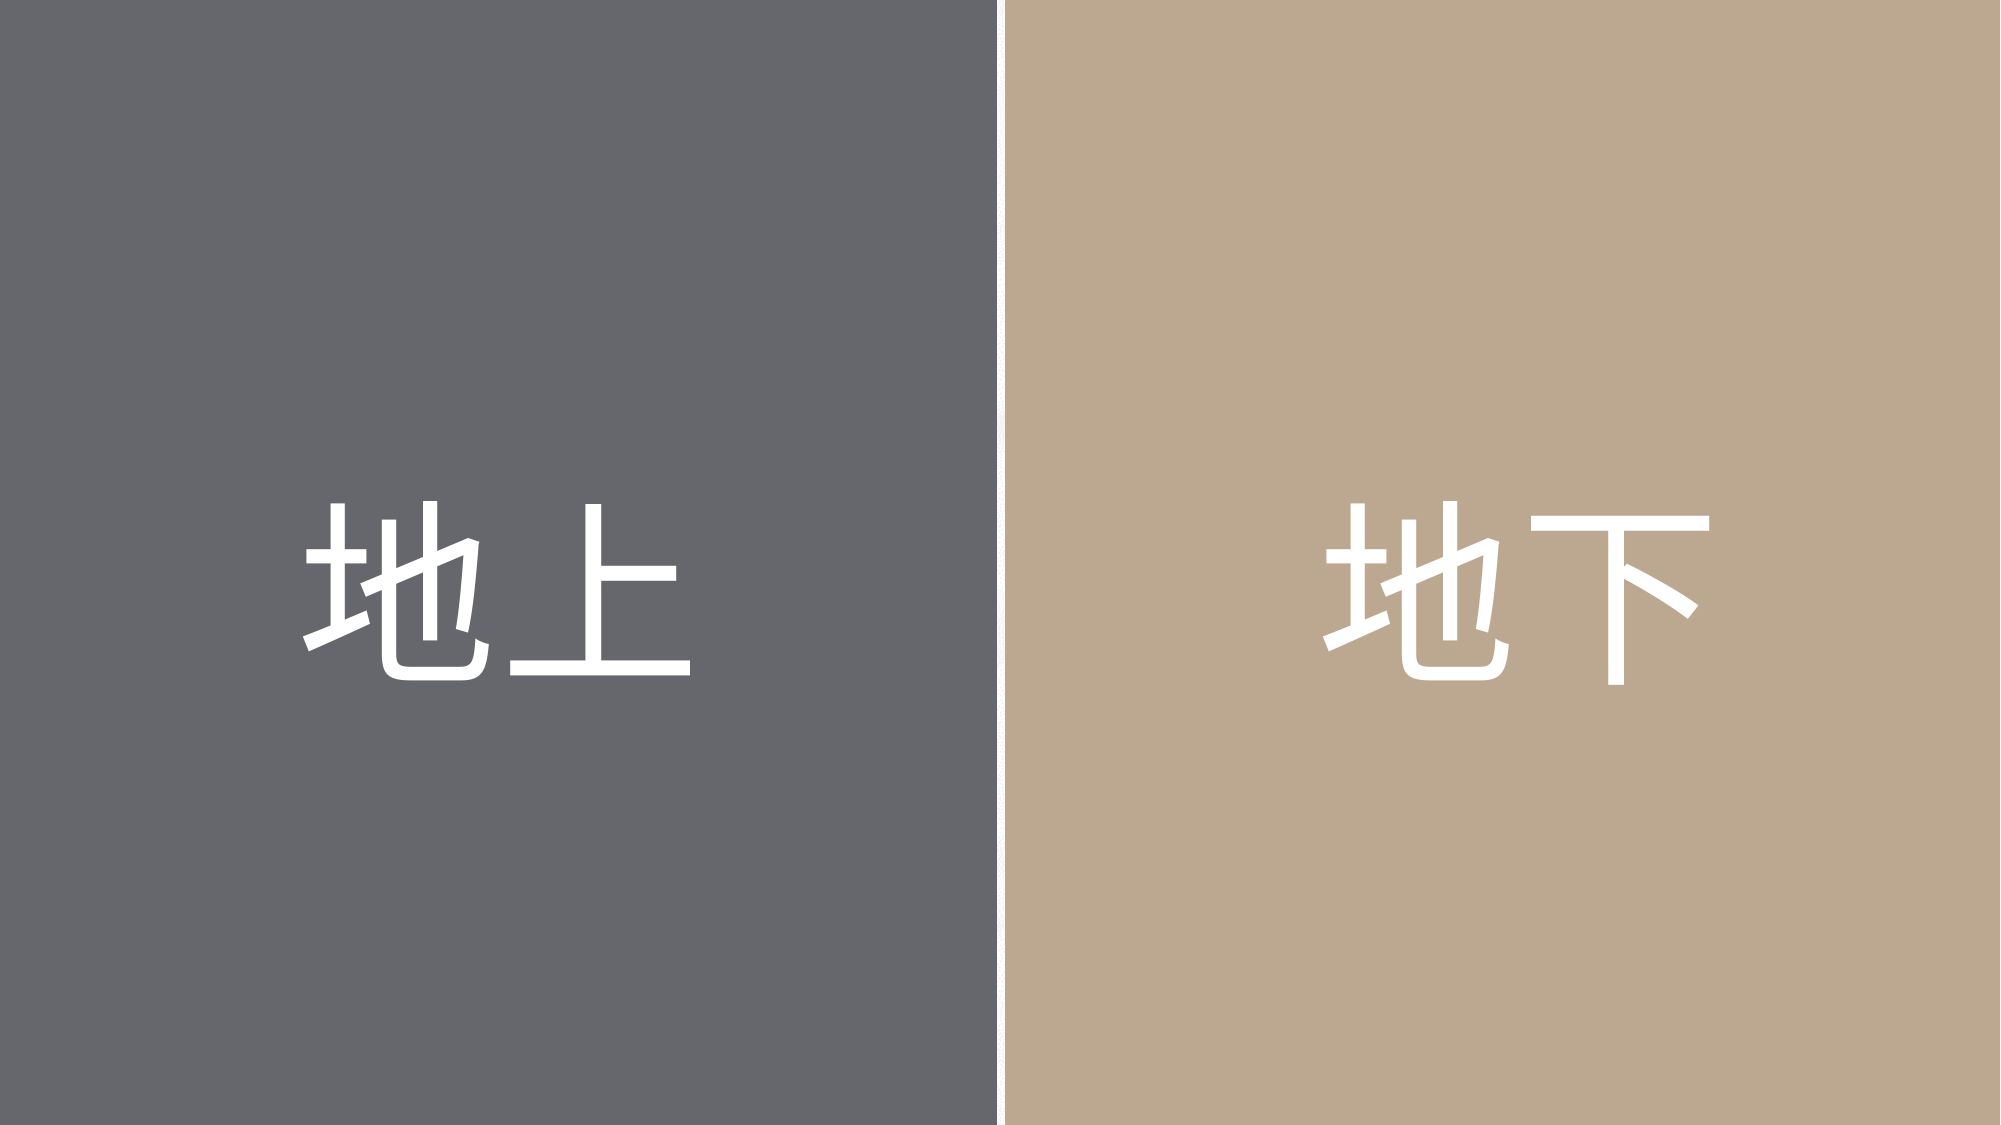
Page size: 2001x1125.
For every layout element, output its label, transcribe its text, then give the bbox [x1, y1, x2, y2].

text_box 地上 [236, 344, 761, 716]
text_box 地下 [1256, 344, 1781, 716]
picture [997, 0, 1005, 1125]
text_box [0, 0, 997, 1125]
text_box [1005, 0, 2000, 1125]
